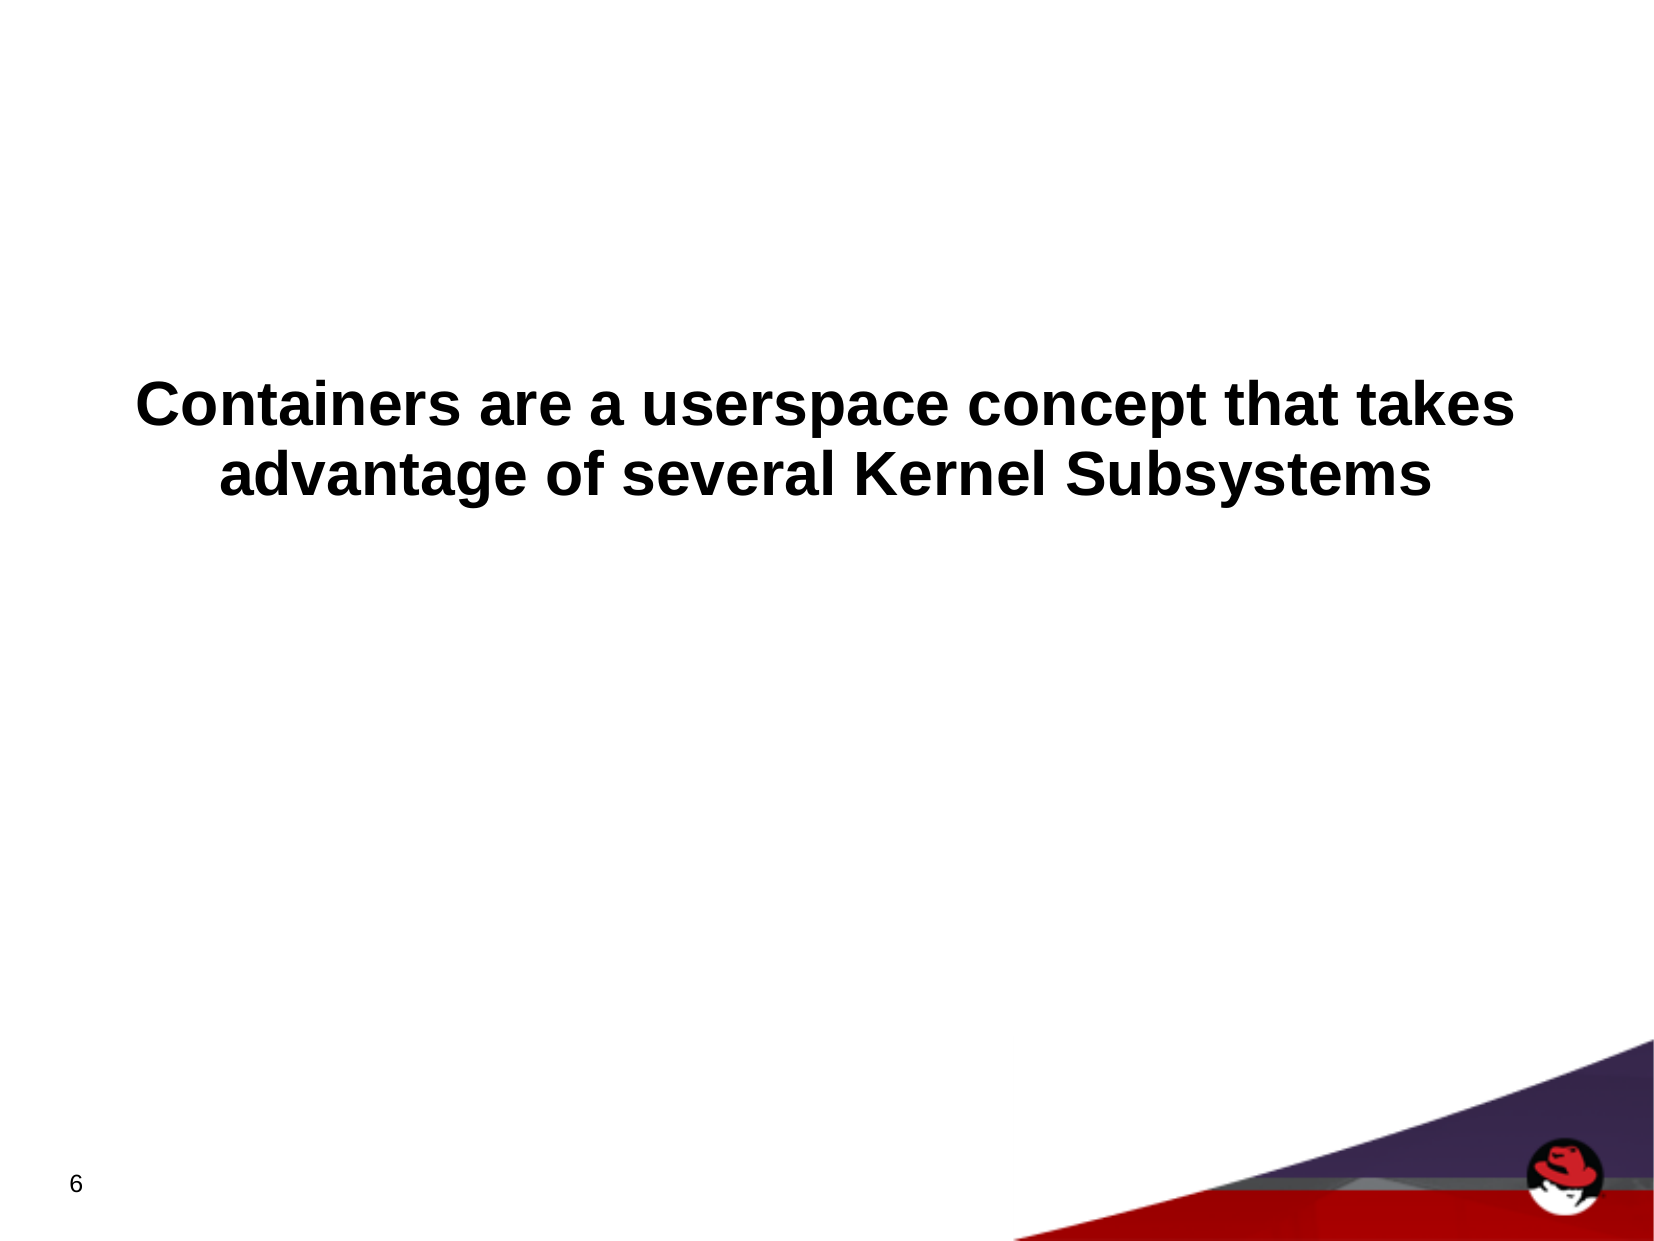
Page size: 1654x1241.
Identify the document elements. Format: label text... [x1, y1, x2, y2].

title Containers are a userspace concept that takes advantage of several Kernel Subsystems [82, 37, 1571, 841]
picture [1012, 1036, 1654, 1241]
